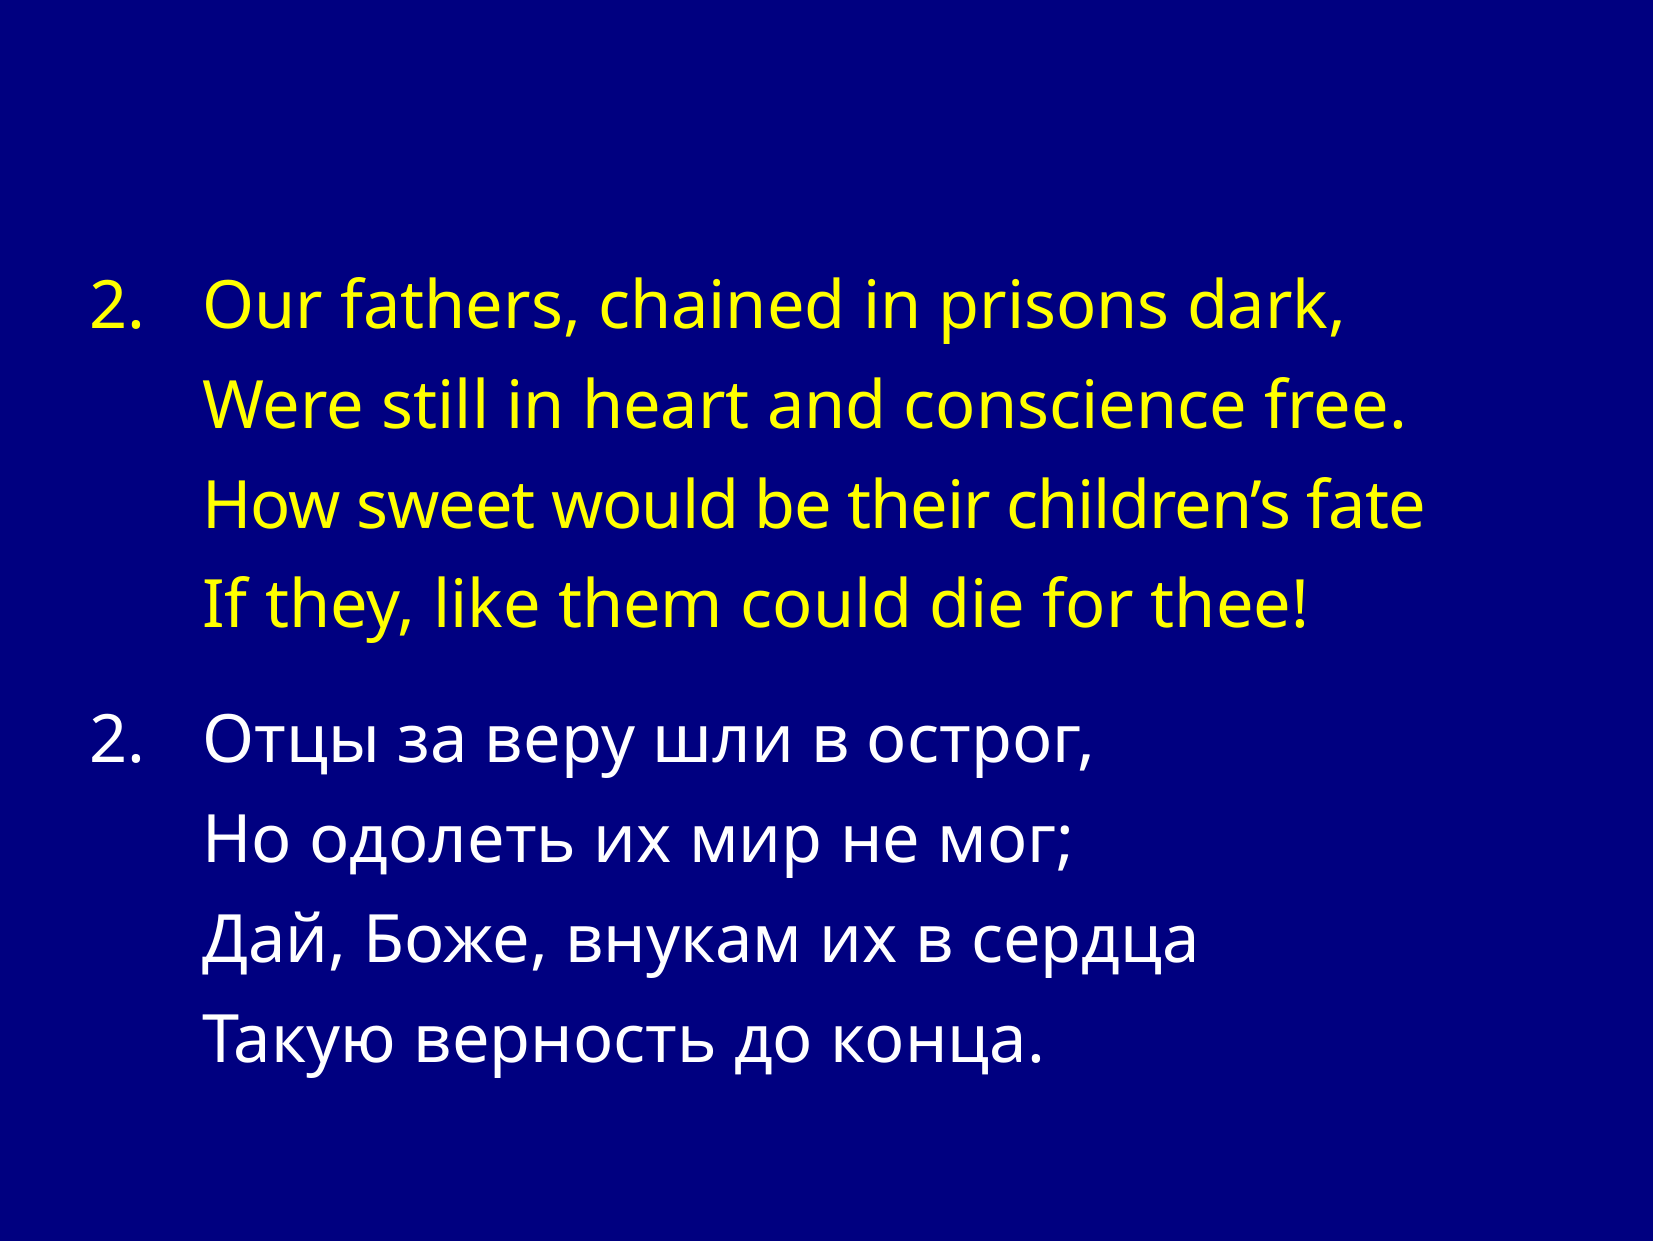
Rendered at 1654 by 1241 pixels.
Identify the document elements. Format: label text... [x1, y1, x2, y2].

text_box 2. Отцы за веру шли в острог, Но одолеть их мир не мог; Дай, Боже, внукам их в сердца Такую верность до конца. [75, 675, 1576, 1163]
text_box 2. Our fathers, chained in prisons dark, Were still in heart and conscience free. How sweet would be their children’s fate If they, like them could die for thee! [75, 150, 1653, 638]
